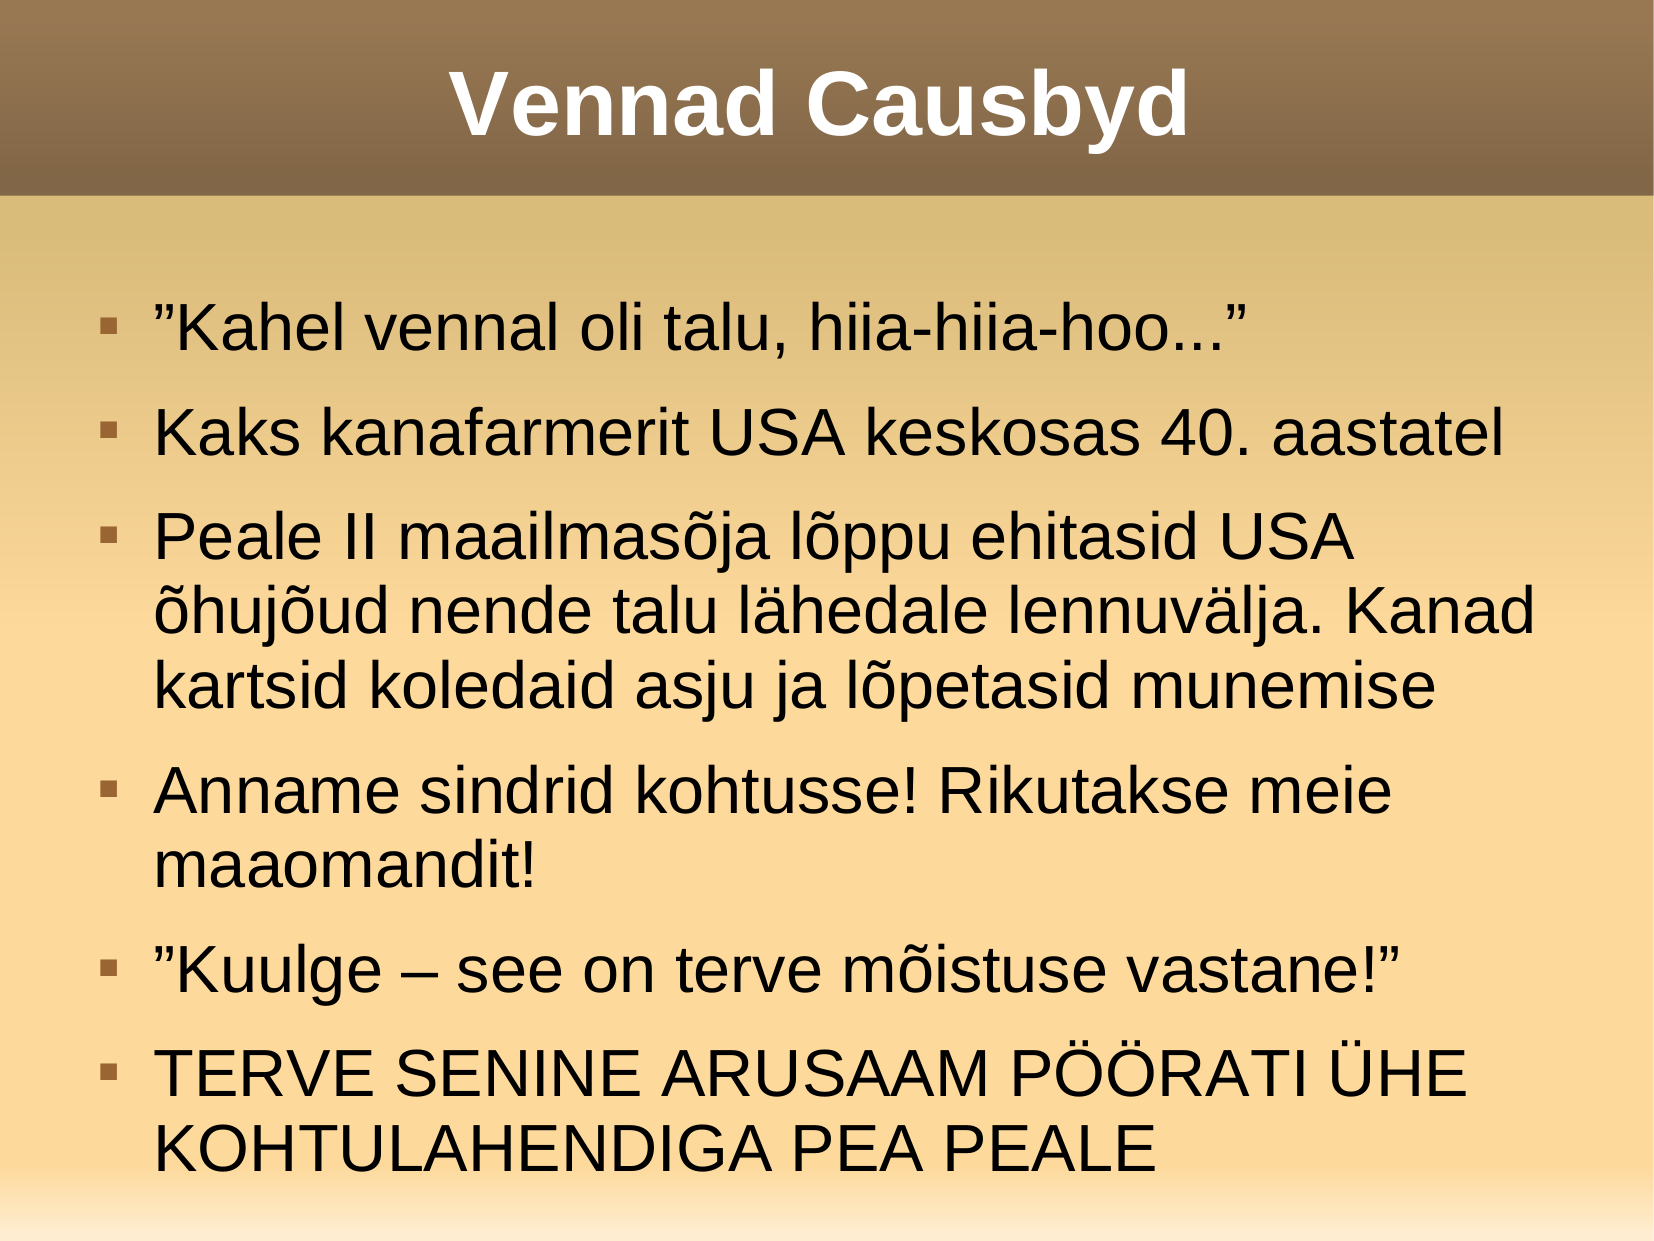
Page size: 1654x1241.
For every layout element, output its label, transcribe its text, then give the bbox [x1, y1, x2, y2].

title Vennad Causbyd [76, 7, 1565, 200]
list ”Kahel vennal oli talu, hiia-hiia-hoo...” Kaks kanafarmerit USA keskosas 40. aastatel Peale II maailmasõja lõppu ehitasid USA õhujõud nende talu lähedale lennuvälja. Kanad kartsid koledaid asju ja lõpetasid munemise Anname sindrid kohtusse! Rikutakse meie maaomandit! ”Kuulge – see on terve mõistuse vastane!” TERVE SENINE ARUSAAM PÖÖRATI ÜHE KOHTULAHENDIGA PEA PEALE [82, 290, 1571, 1186]
picture [0, 0, 1654, 1241]
